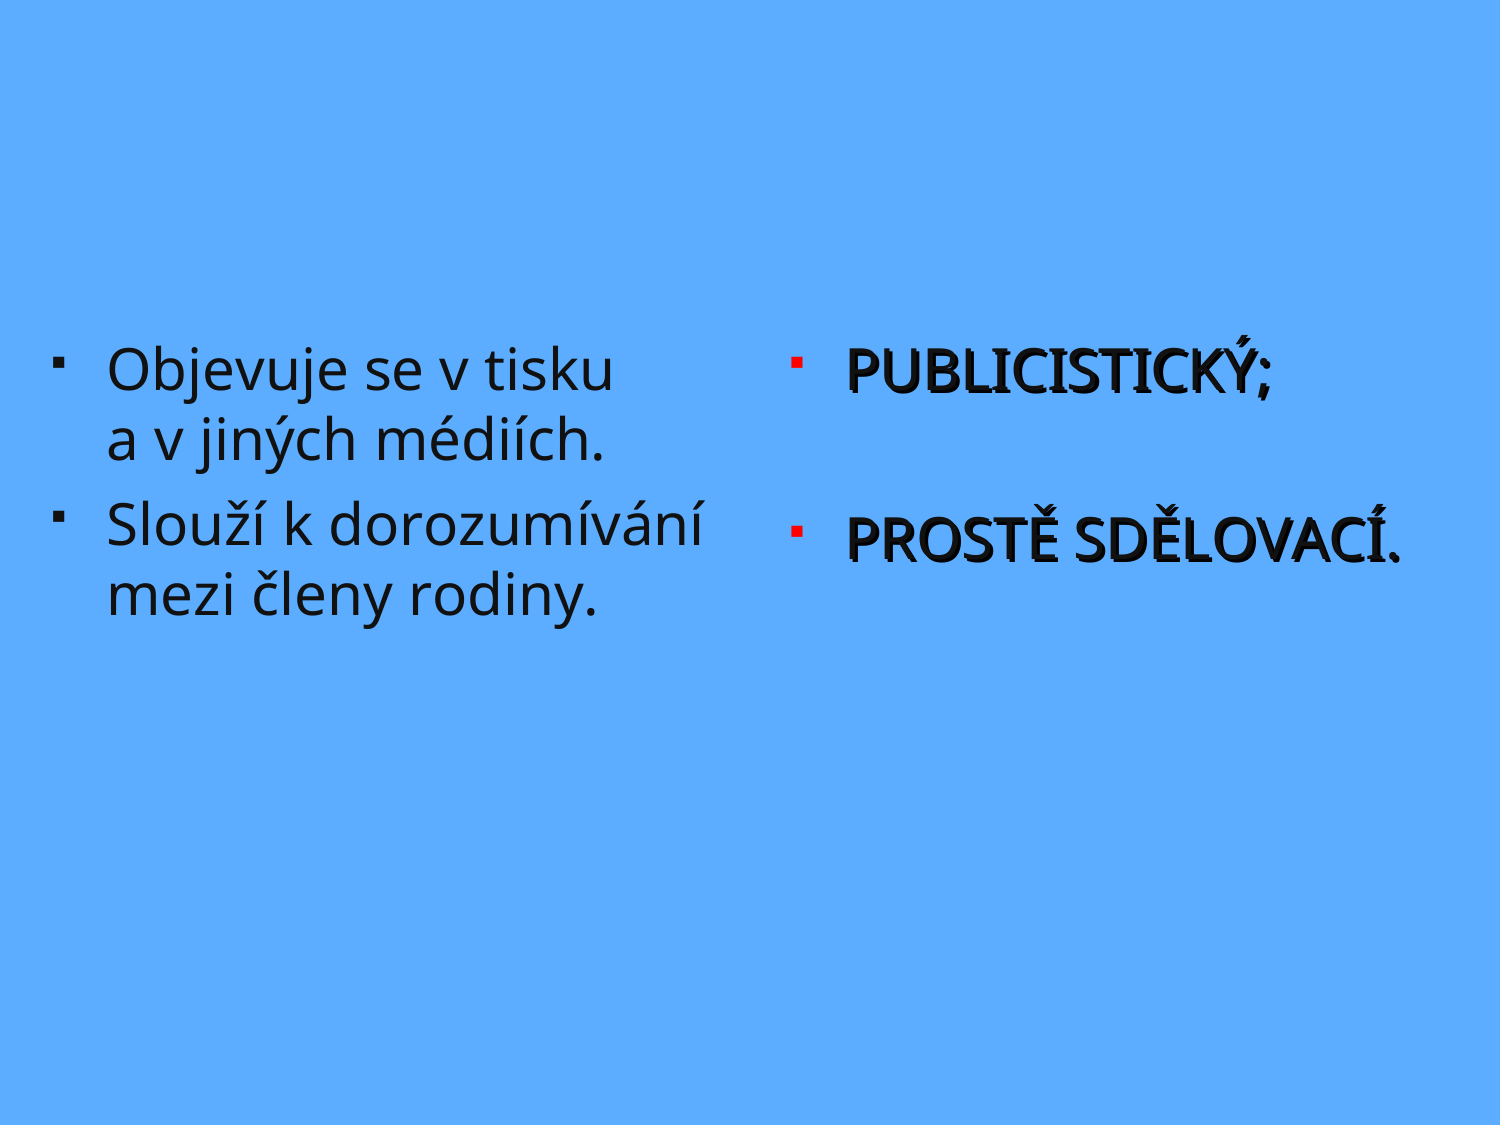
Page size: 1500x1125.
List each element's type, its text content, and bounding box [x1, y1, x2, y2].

list Objevuje se v tisku a v jiných médiích. Slouží k dorozumívání mezi členy rodiny. [35, 324, 773, 1001]
list PUBLICISTICKÝ; PROSTĚ SDĚLOVACÍ. [773, 324, 1500, 1001]
